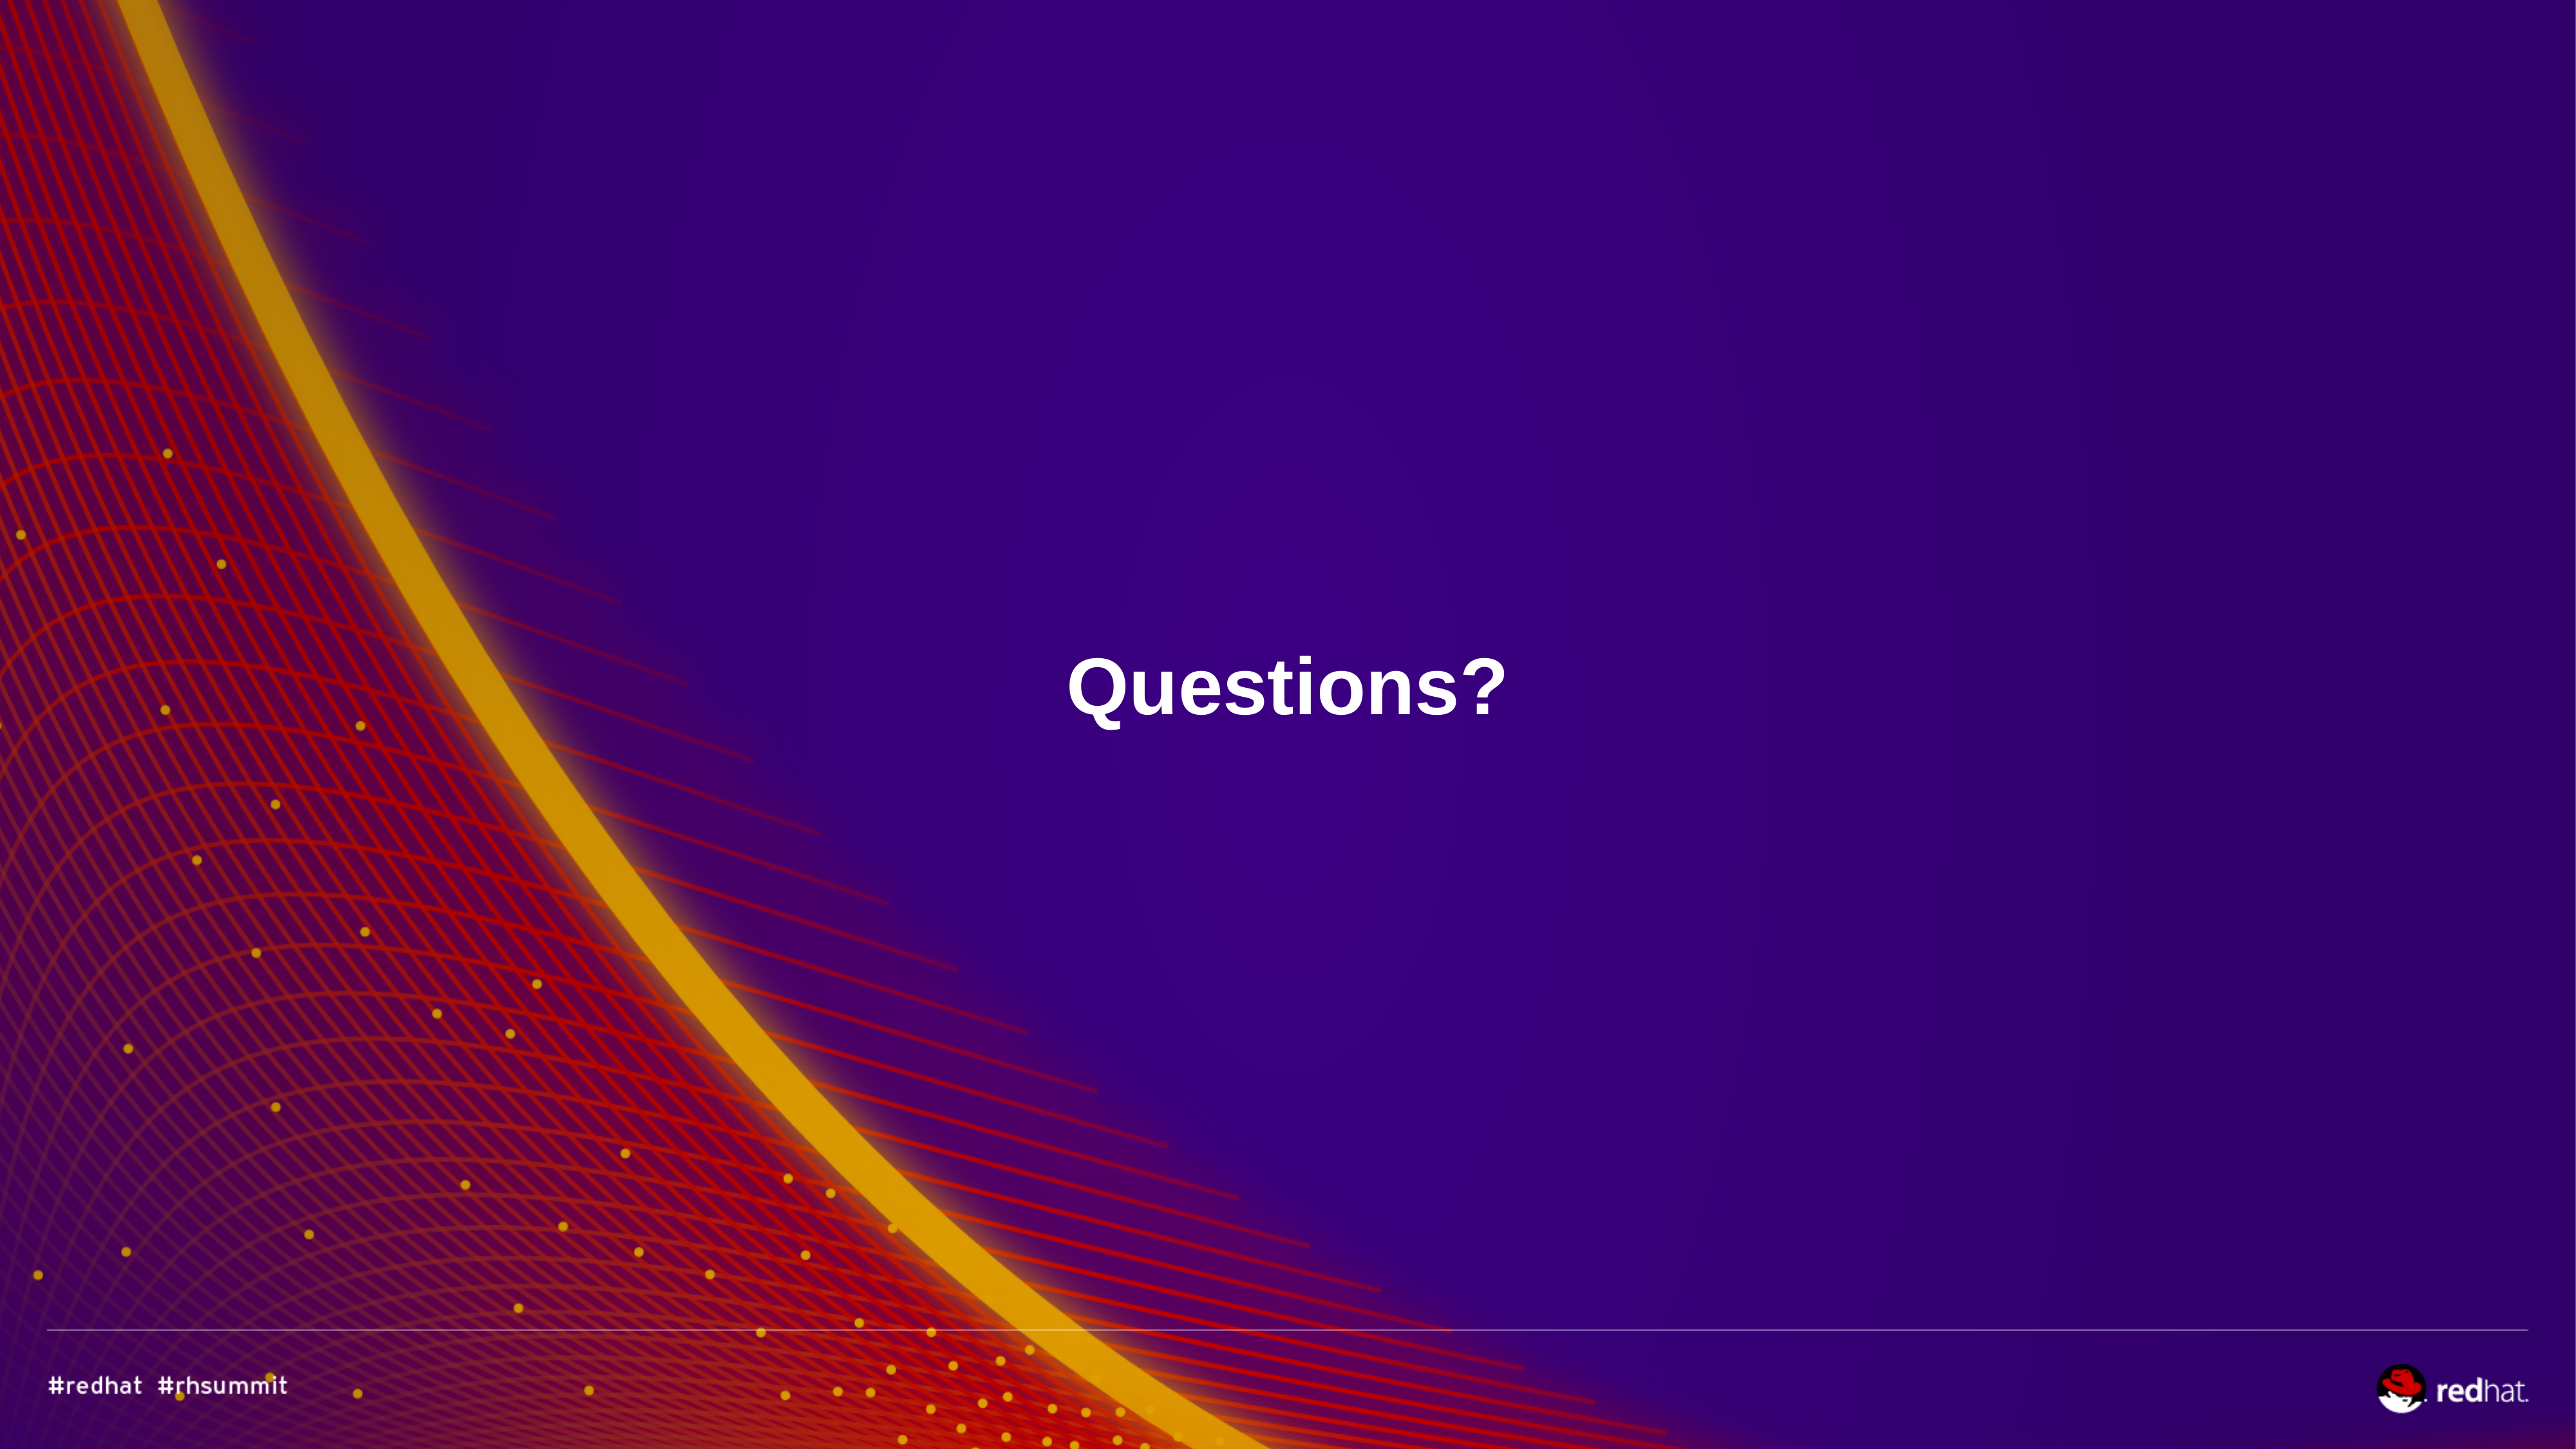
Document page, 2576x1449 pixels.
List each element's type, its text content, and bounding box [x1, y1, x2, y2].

picture [0, 0, 2576, 1449]
text_box Questions? [235, 636, 2341, 737]
